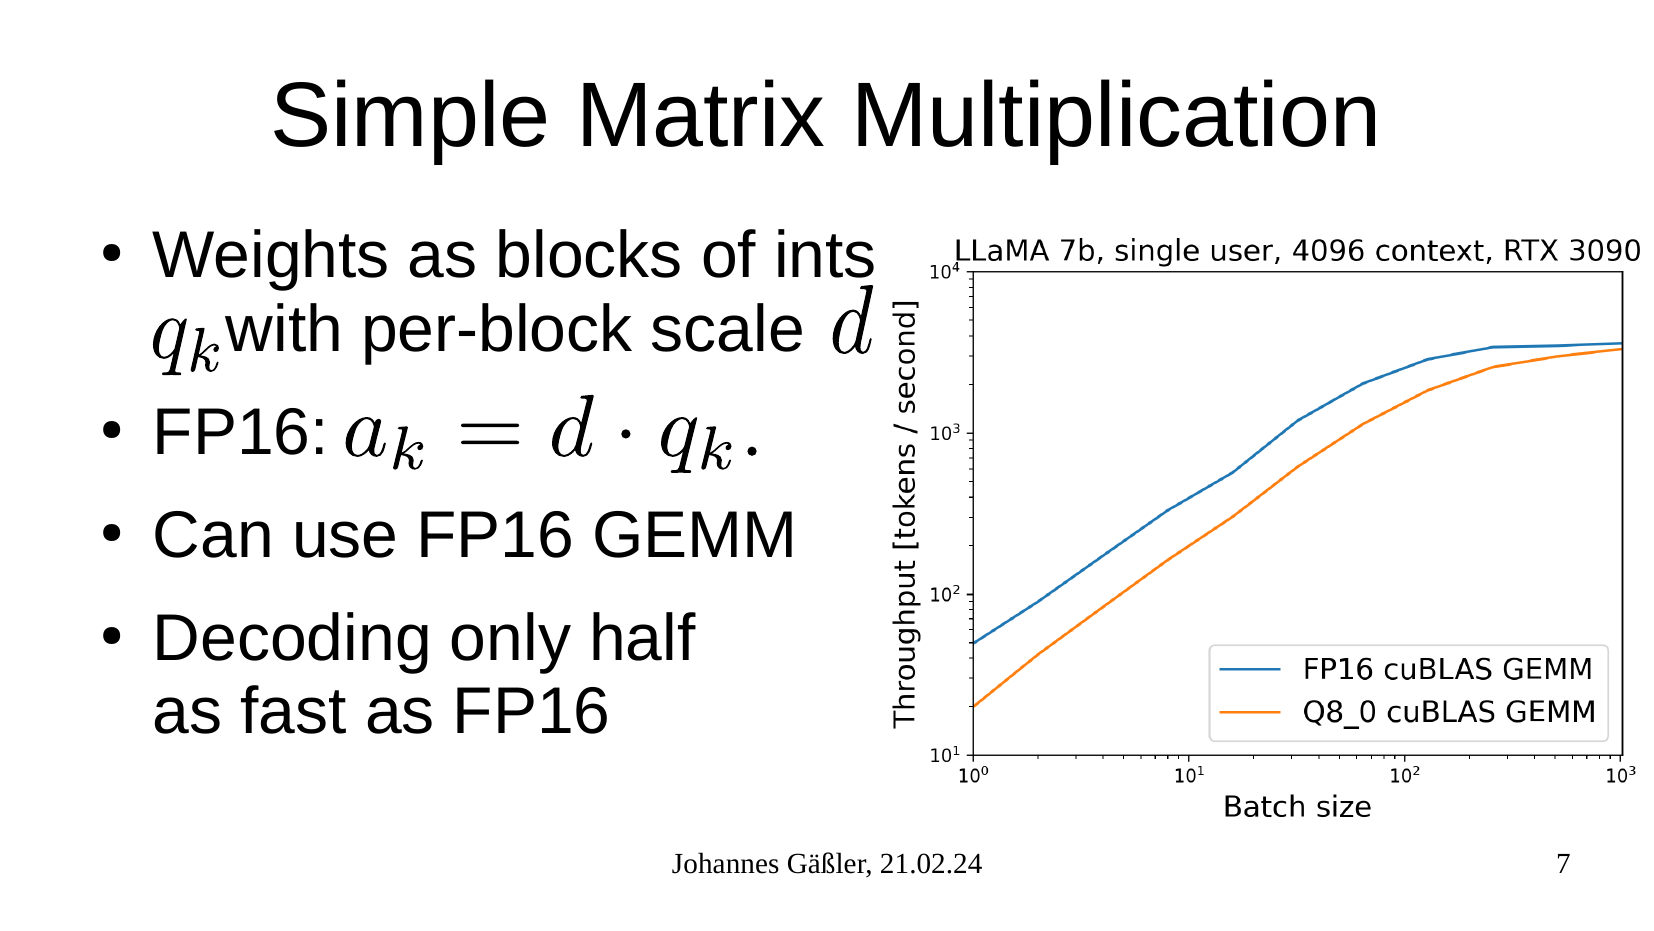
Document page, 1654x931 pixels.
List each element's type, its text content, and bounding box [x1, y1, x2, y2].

title Simple Matrix Multiplication [82, 37, 1571, 193]
picture [152, 318, 219, 376]
picture [345, 394, 757, 473]
picture [832, 285, 874, 354]
list Weights as blocks of ints with per-block scale FP16: Can use FP16 GEMM Decoding only half as fast as FP16 [82, 217, 1571, 826]
picture [868, 196, 1654, 825]
